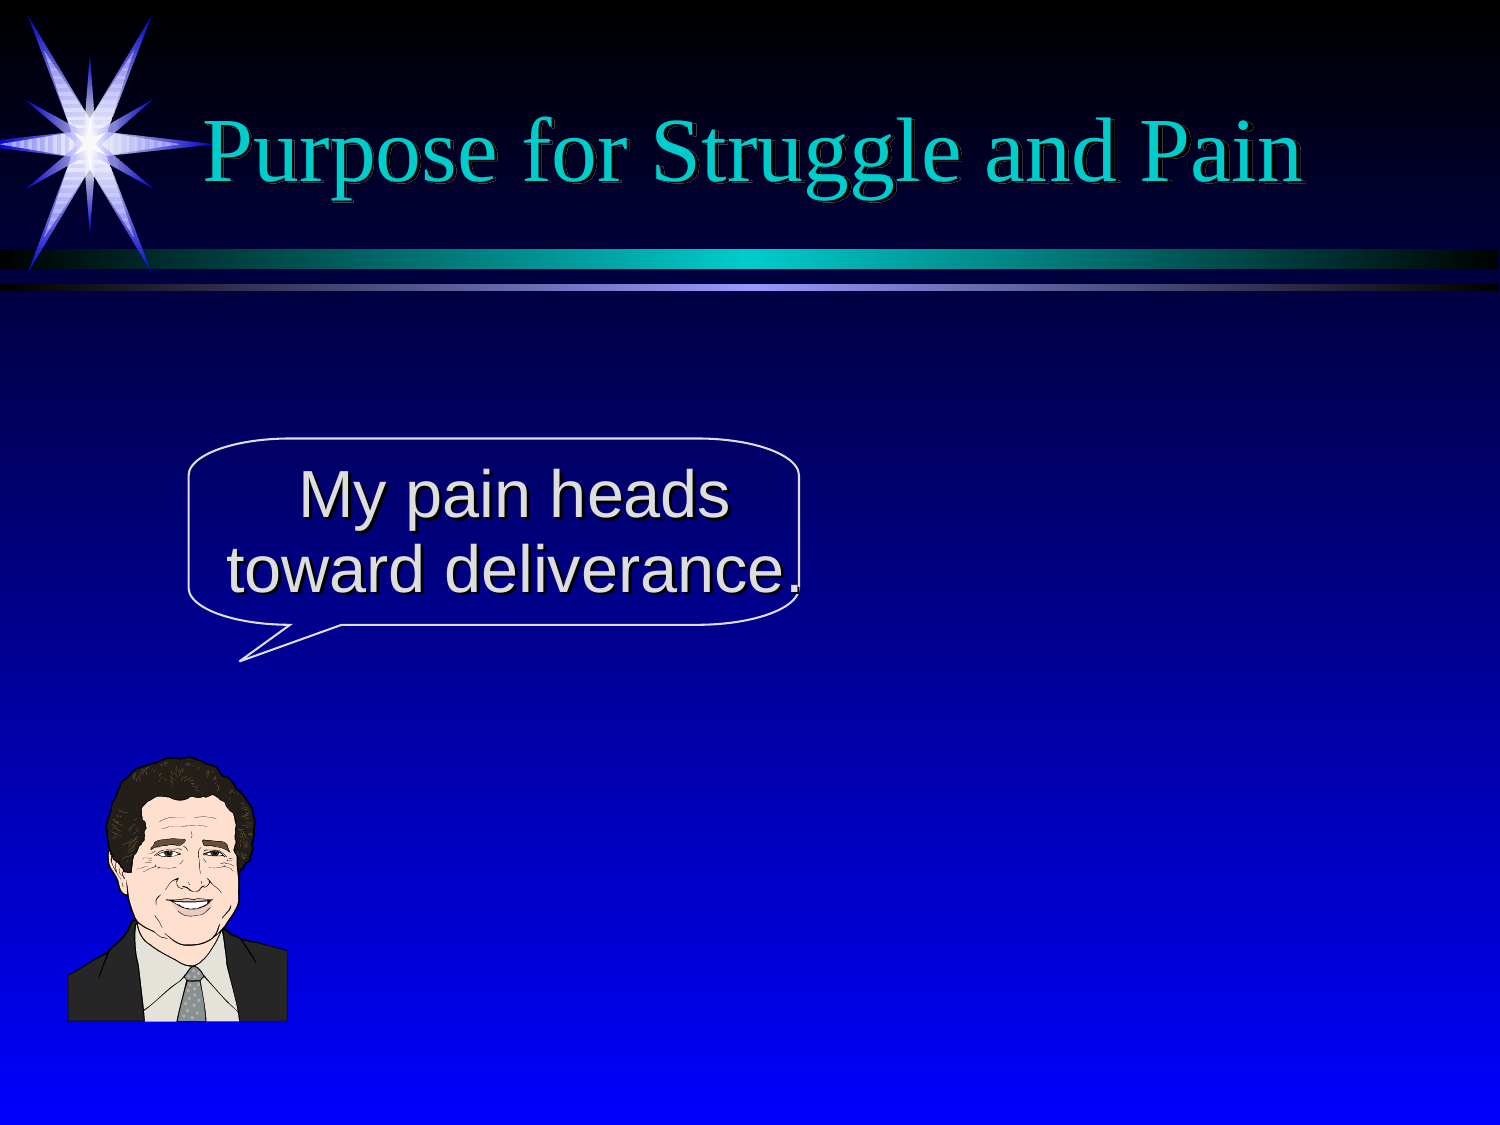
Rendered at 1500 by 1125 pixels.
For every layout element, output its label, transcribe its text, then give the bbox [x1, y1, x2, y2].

picture [67, 755, 288, 1022]
title Purpose for Struggle and Pain [187, 56, 1463, 244]
text_box My pain heads toward deliverance. [188, 438, 800, 662]
